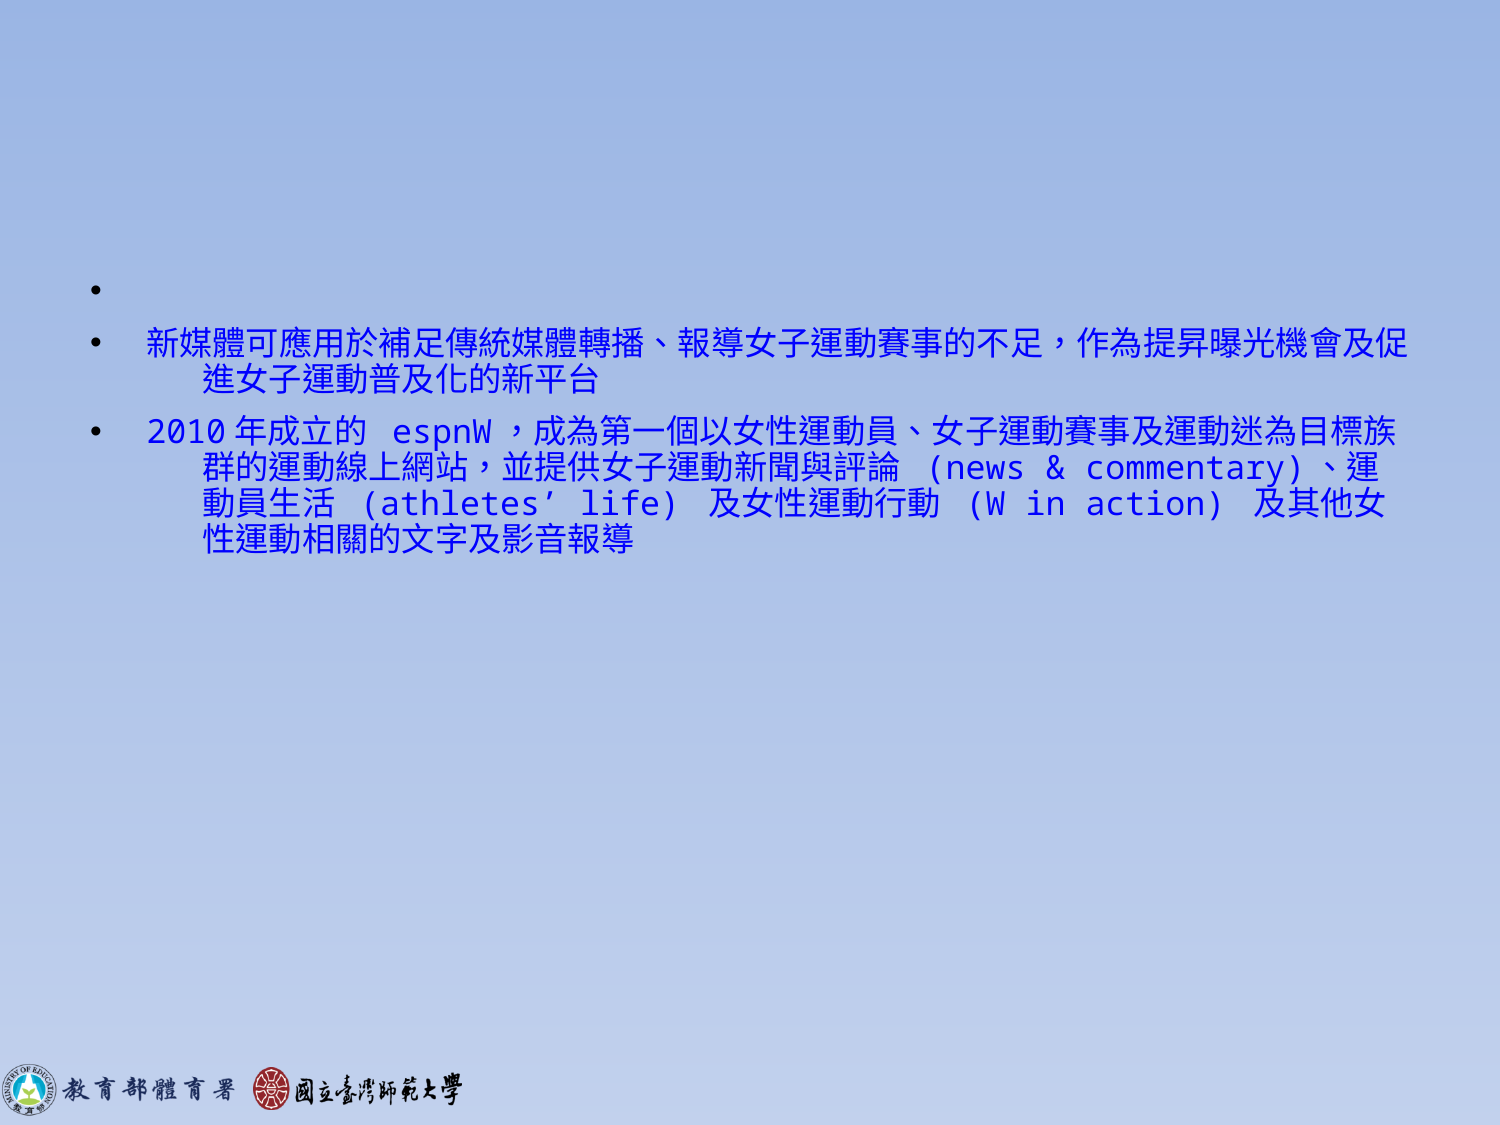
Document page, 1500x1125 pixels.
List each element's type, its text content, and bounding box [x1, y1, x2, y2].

list 新媒體可應用於補足傳統媒體轉播、報導女子運動賽事的不足，作為提昇曝光機會及促進女子運動普及化的新平台 2010年成立的 espnW，成為第一個以女性運動員、女子運動賽事及運動迷為目標族群的運動線上網站，並提供女子運動新聞與評論 (news & commentary)、運動員生活 (athletes’ life) 及女性運動行動 (W in action) 及其他女性運動相關的文字及影音報導 [75, 262, 1426, 1005]
